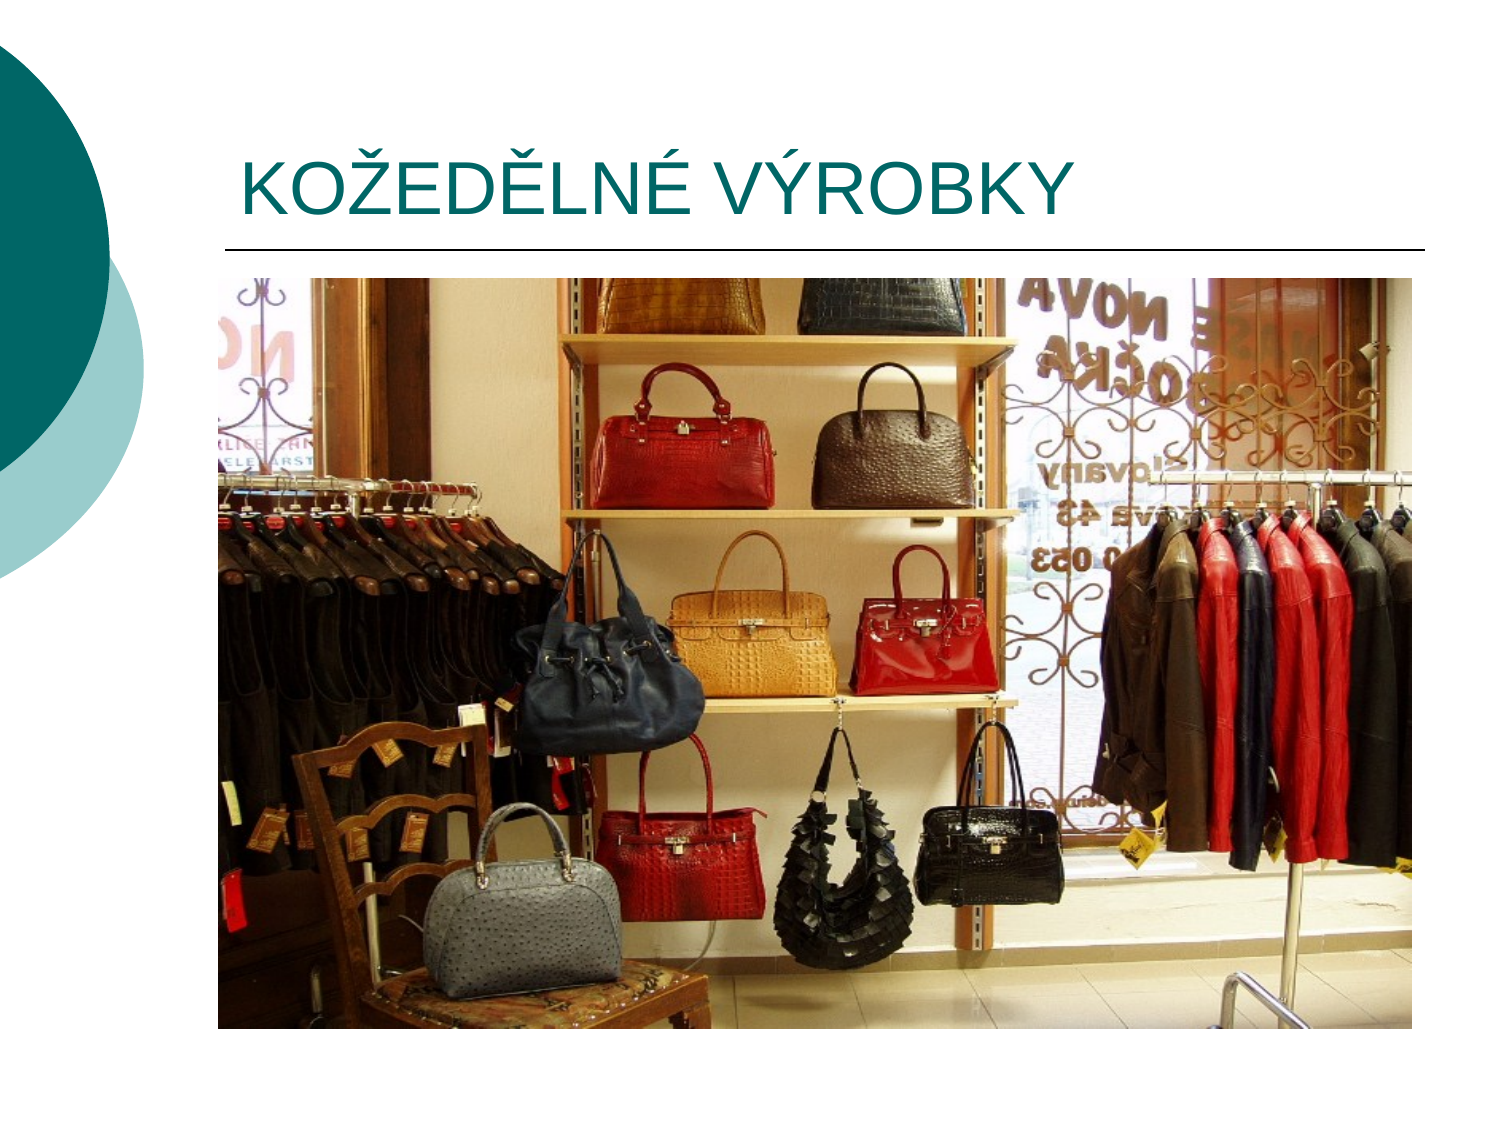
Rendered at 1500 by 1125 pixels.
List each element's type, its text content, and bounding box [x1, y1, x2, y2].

title KOŽEDĚLNÉ VÝROBKY [224, 49, 1425, 237]
picture [218, 278, 1412, 1029]
